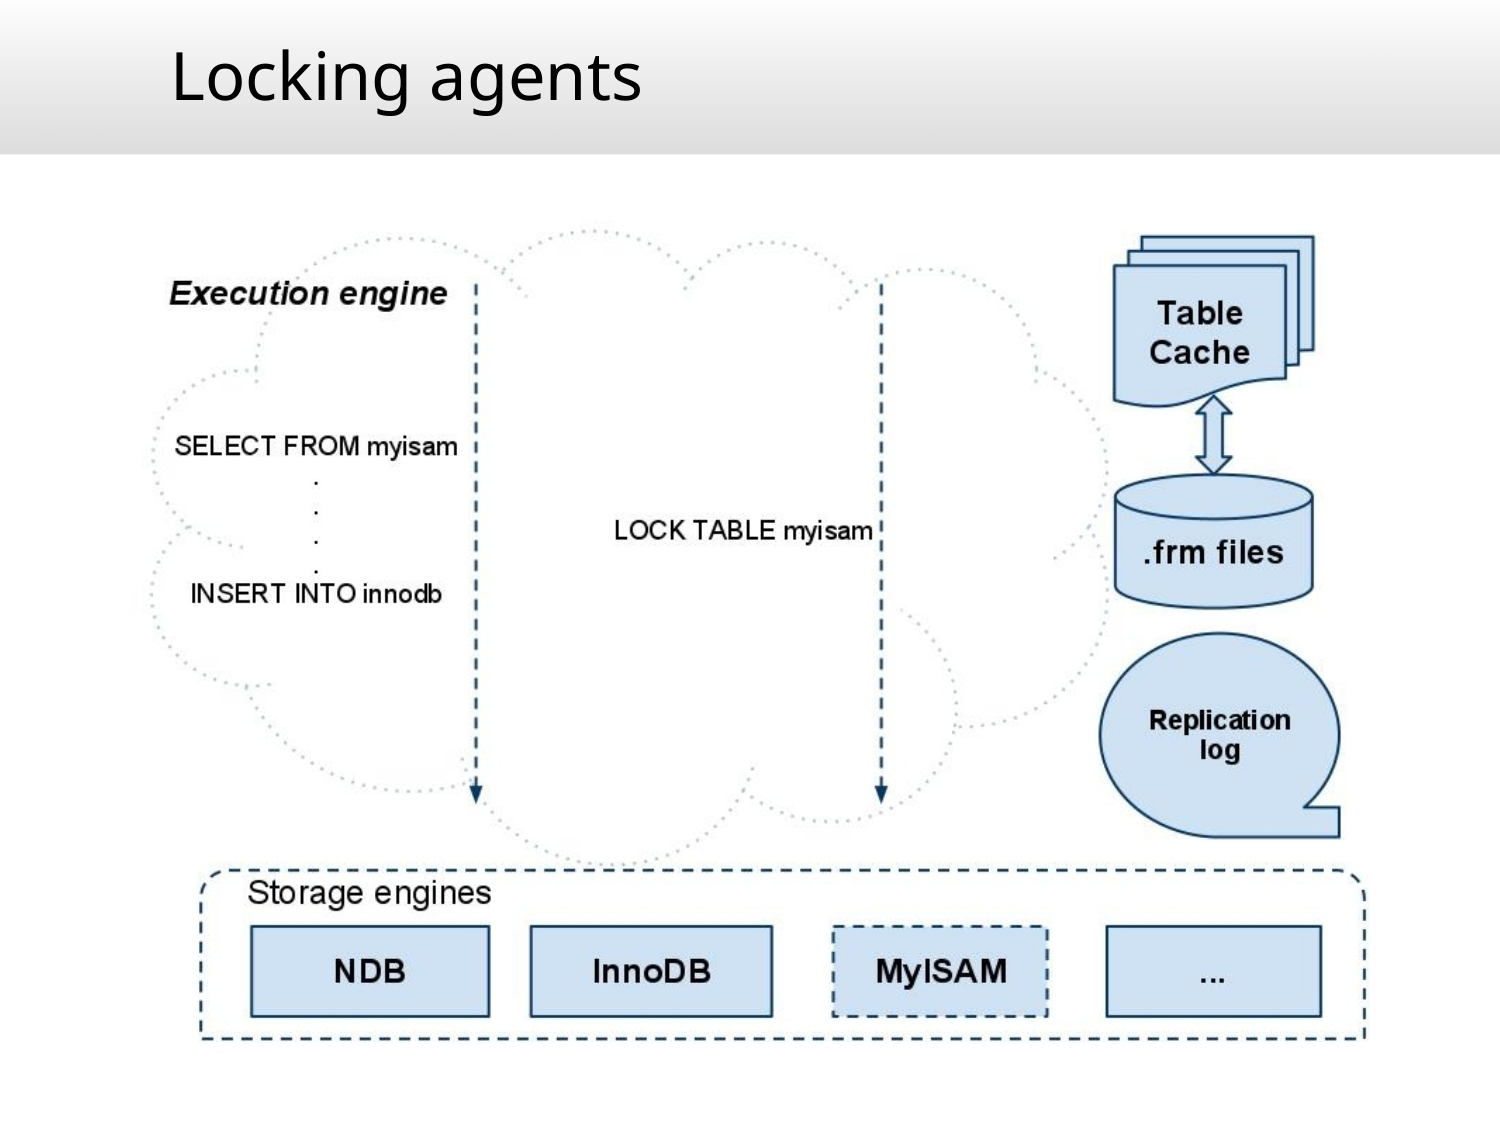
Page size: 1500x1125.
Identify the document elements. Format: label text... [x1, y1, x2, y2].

title Locking agents [170, 28, 1474, 121]
picture [0, 0, 1500, 1125]
